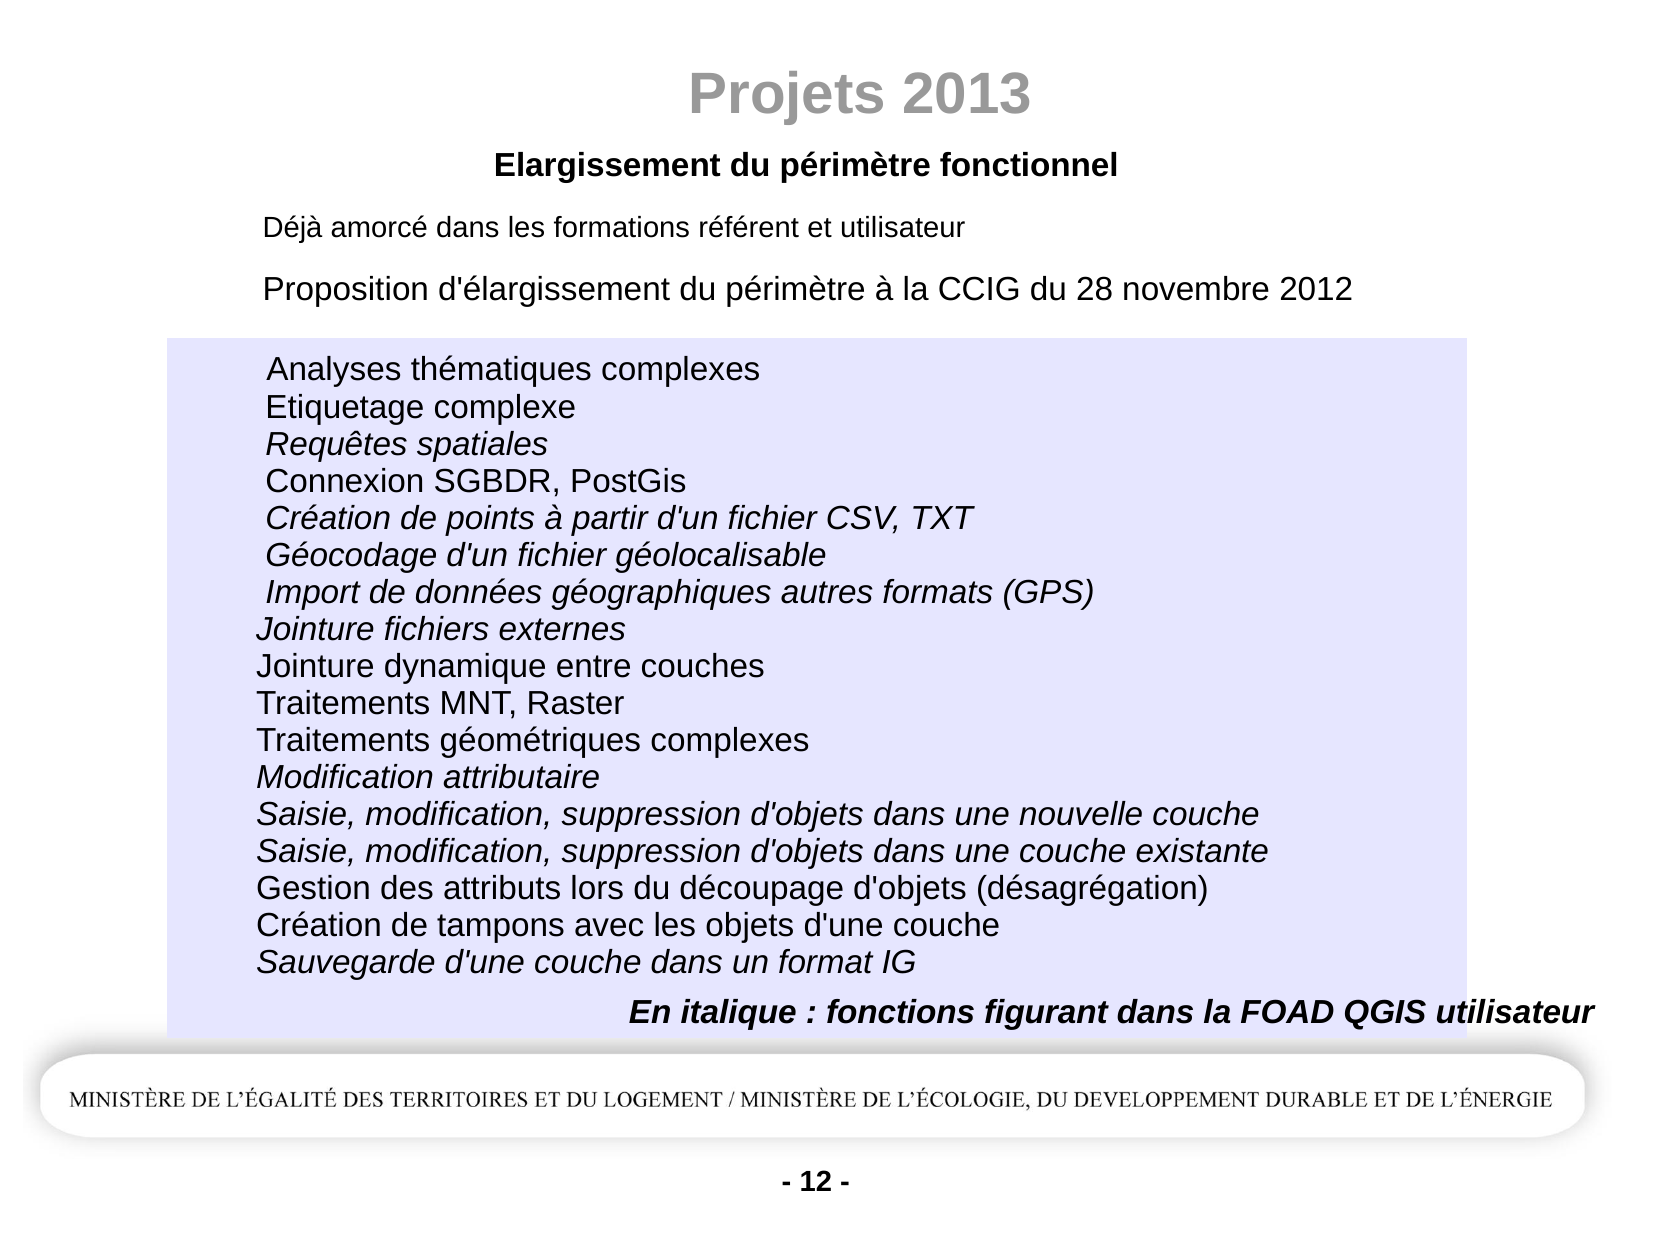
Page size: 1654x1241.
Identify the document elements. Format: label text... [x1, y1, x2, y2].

picture [23, 1014, 1612, 1159]
text_box Projets 2013 [185, 58, 1515, 127]
text_box En italique : fonctions figurant dans la FOAD QGIS utilisateur [614, 982, 1622, 1041]
text_box Elargissement du périmètre fonctionnel Déjà amorcé dans les formations référent et utilisateur Proposition d'élargissement du périmètre à la CCIG du 28 novembre 2012 [177, 141, 1498, 331]
table_header Analyses thématiques complexes Etiquetage complexe Requêtes spatiales Connexion SGBDR, PostGis Création de points à partir d'un fichier CSV, TXT Géocodage d'un fichier géolocalisable Import de données géographiques autres formats (GPS) Jointure fichiers externes Jointure dynamique entre couches Traitements MNT, Raster Traitements géométriques complexes Modification attributaire Saisie, modification, suppression d'objets dans une nouvelle couche Saisie, modification, suppression d'objets dans une couche existante Gestion des attributs lors du découpage d'objets (désagrégation) Création de tampons avec les objets d'une couche Sauvegarde d'une couche dans un format IG [167, 338, 1467, 1038]
